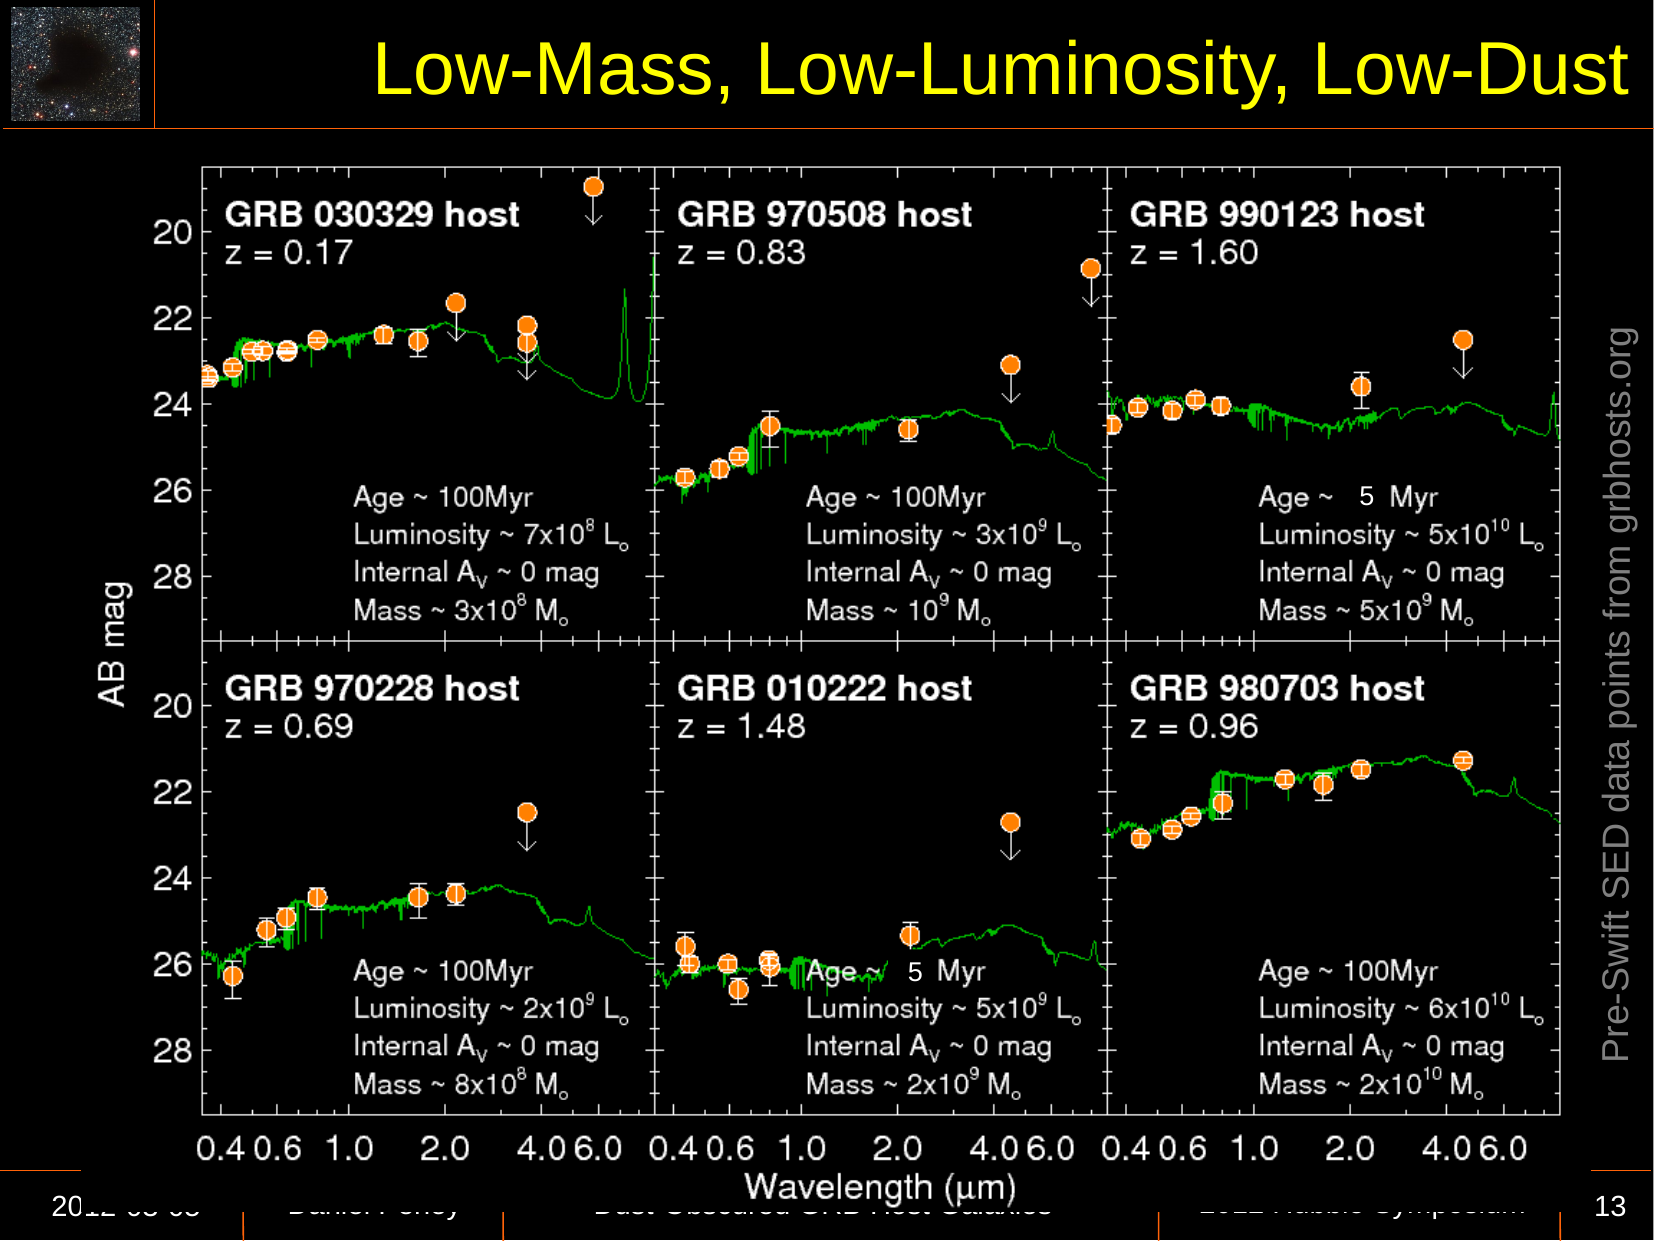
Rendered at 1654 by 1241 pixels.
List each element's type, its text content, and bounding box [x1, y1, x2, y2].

text_box Pre-Swift SED data points from grbhosts.org [1586, 140, 1646, 1078]
picture [11, 7, 140, 121]
title Low-Mass, Low-Luminosity, Low-Dust [225, 17, 1631, 119]
picture [81, 135, 1591, 1213]
text_box 5 [1339, 473, 1389, 518]
text_box 5 [888, 949, 938, 993]
